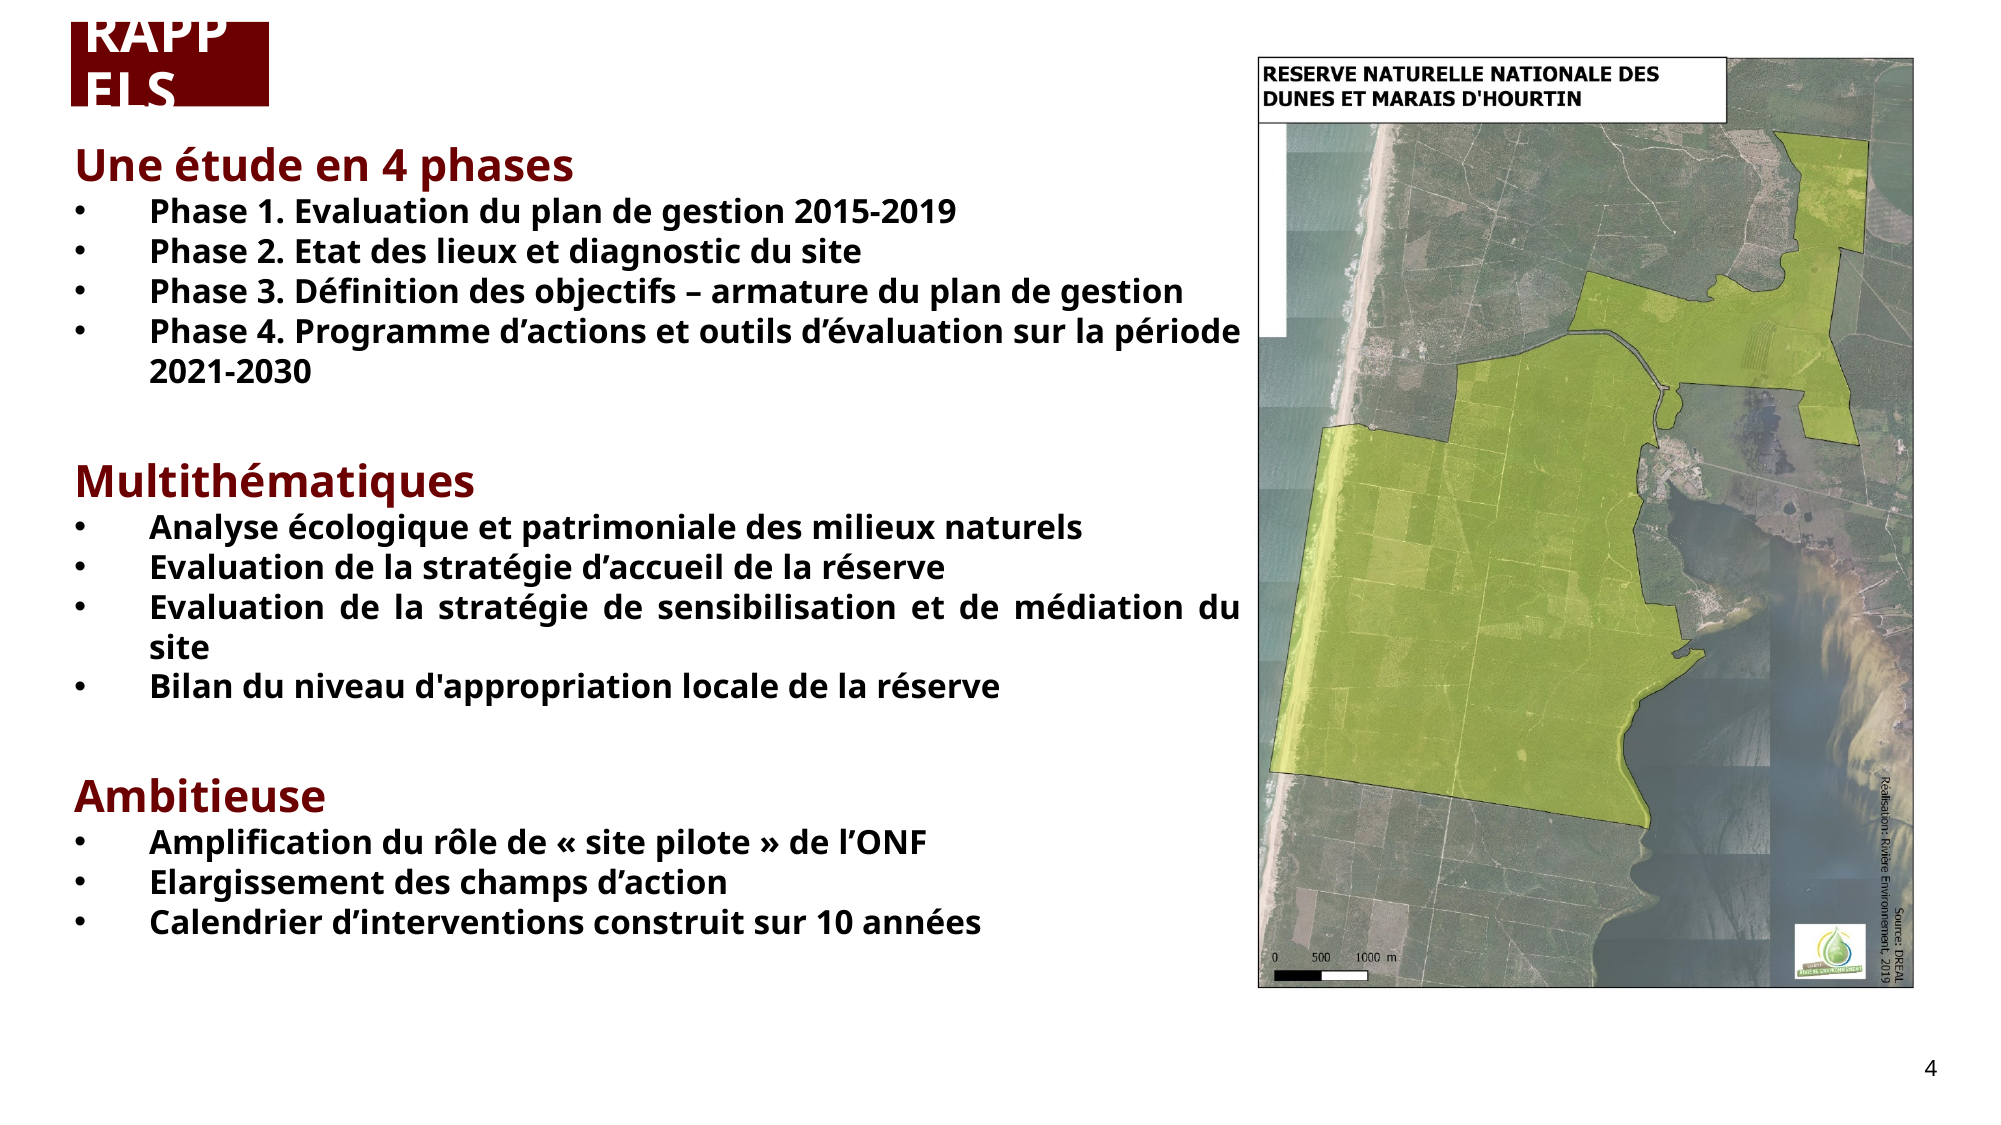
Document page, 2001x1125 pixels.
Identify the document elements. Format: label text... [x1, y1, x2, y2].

picture [1245, 41, 1926, 1004]
text_box Une étude en 4 phases Phase 1. Evaluation du plan de gestion 2015-2019 Phase 2. Etat des lieux et diagnostic du site Phase 3. Définition des objectifs – armature du plan de gestion Phase 4. Programme d’actions et outils d’évaluation sur la période 2021-2030 Multithématiques Analyse écologique et patrimoniale des milieux naturels Evaluation de la stratégie d’accueil de la réserve Evaluation de la stratégie de sensibilisation et de médiation du site Bilan du niveau d'appropriation locale de la réserve Ambitieuse Amplification du rôle de « site pilote » de l’ONF Elargissement des champs d’action Calendrier d’interventions construit sur 10 années [59, 129, 1245, 1004]
slide_number <numéro> [1894, 1059, 1967, 1084]
title Rappels [71, 21, 269, 107]
